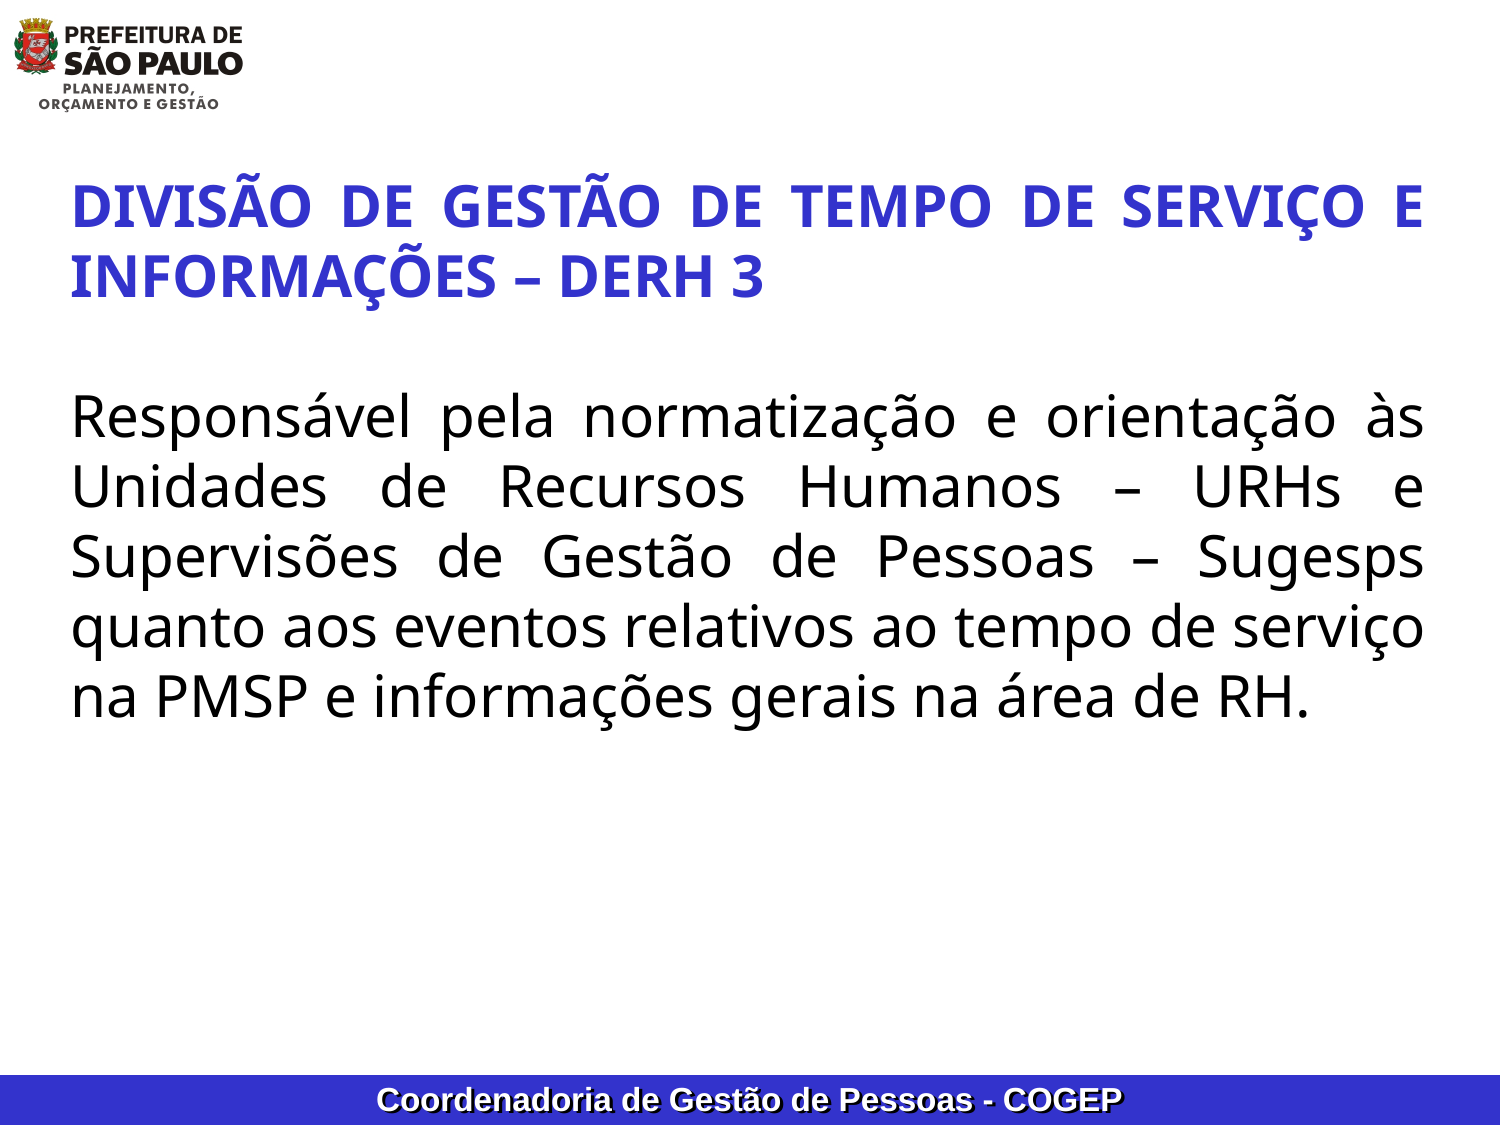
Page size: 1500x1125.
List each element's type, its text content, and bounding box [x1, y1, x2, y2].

text_box DIVISÃO DE GESTÃO DE TEMPO DE SERVIÇO E INFORMAÇÕES – DERH 3 Responsável pela normatização e orientação às Unidades de Recursos Humanos – URHs e Supervisões de Gestão de Pessoas – Sugesps quanto aos eventos relativos ao tempo de serviço na PMSP e informações gerais na área de RH. [55, 137, 1441, 761]
